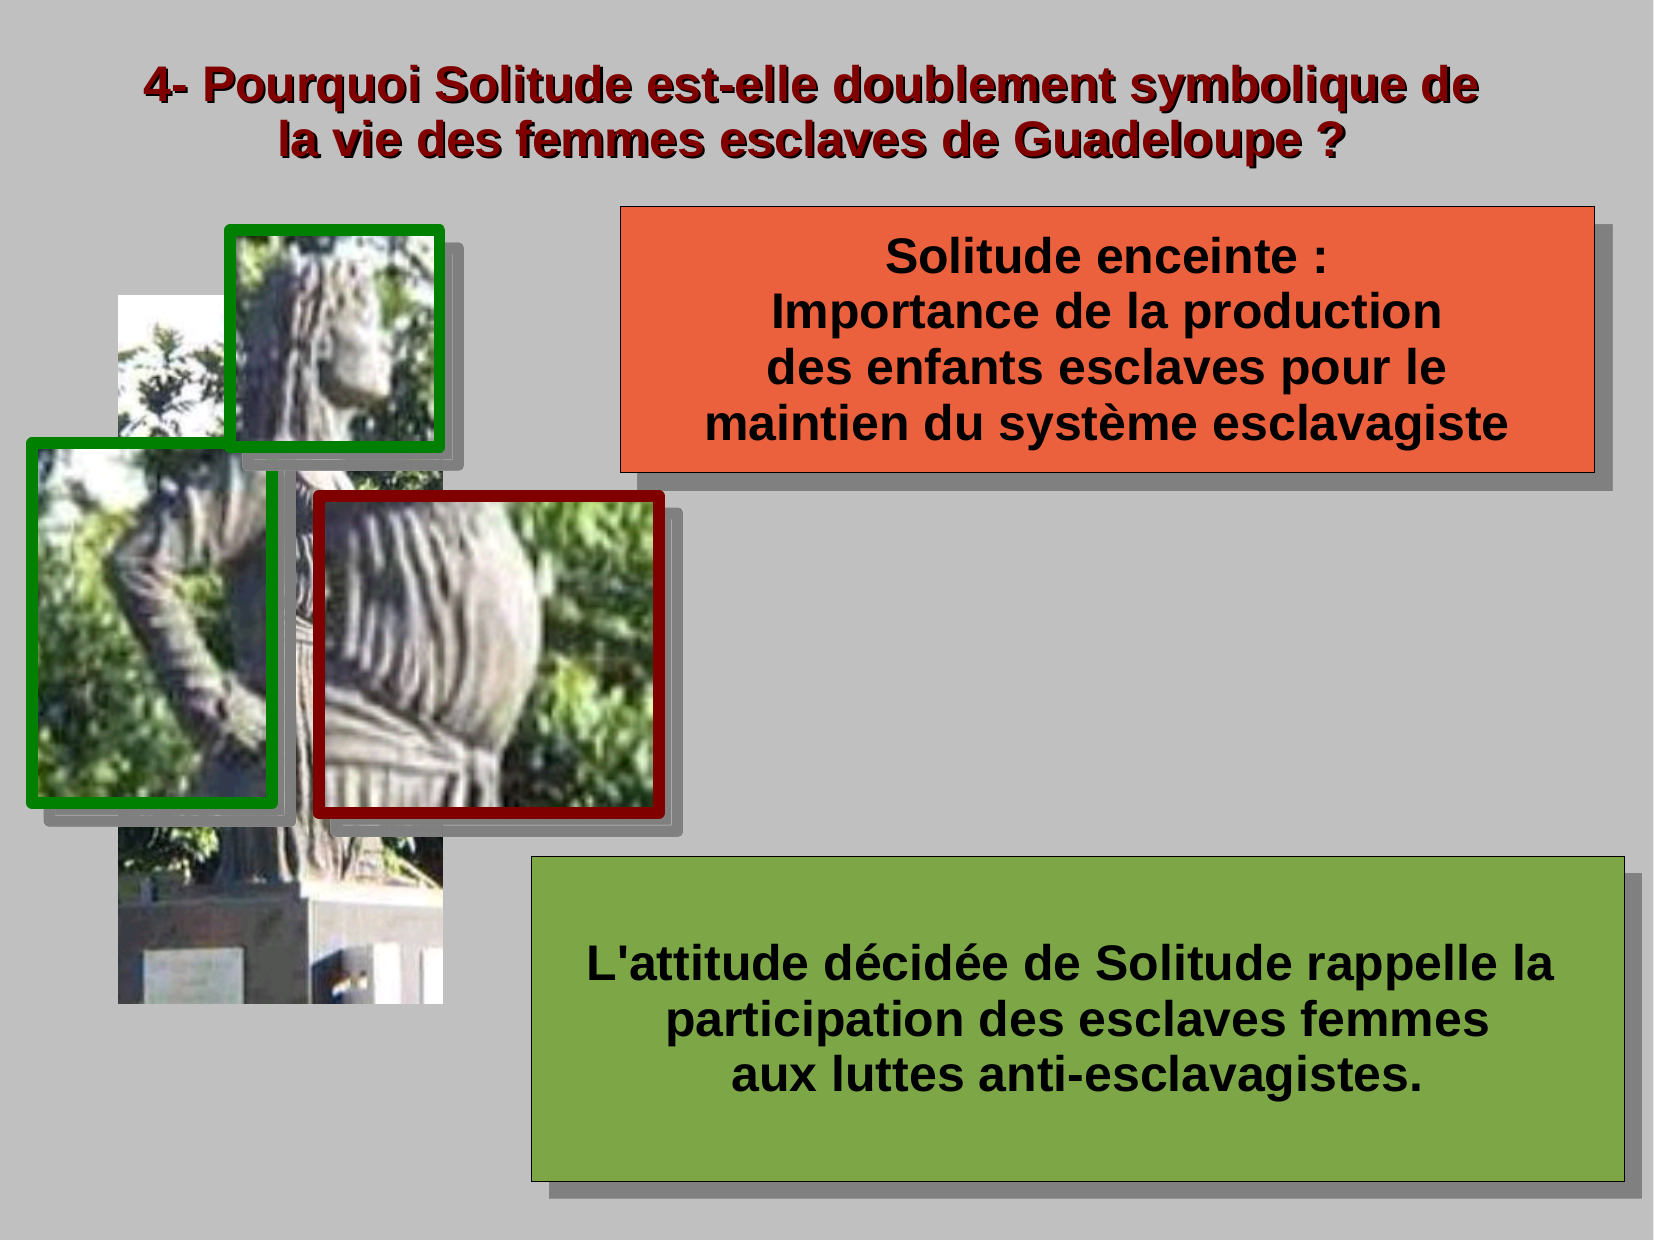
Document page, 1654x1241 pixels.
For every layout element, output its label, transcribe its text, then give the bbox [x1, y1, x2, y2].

picture [236, 236, 434, 442]
picture [118, 471, 443, 1004]
text_box Solitude enceinte : Importance de la production des enfants esclaves pour le maintien du système esclavagiste [620, 206, 1595, 473]
picture [38, 449, 266, 798]
text_box 4- Pourquoi Solitude est-elle doublement symbolique de la vie des femmes esclaves de Guadeloupe ? [118, 48, 1506, 178]
text_box L'attitude décidée de Solitude rappelle la participation des esclaves femmes aux luttes anti-esclavagistes. [531, 856, 1625, 1182]
picture [118, 295, 224, 437]
picture [324, 501, 653, 808]
